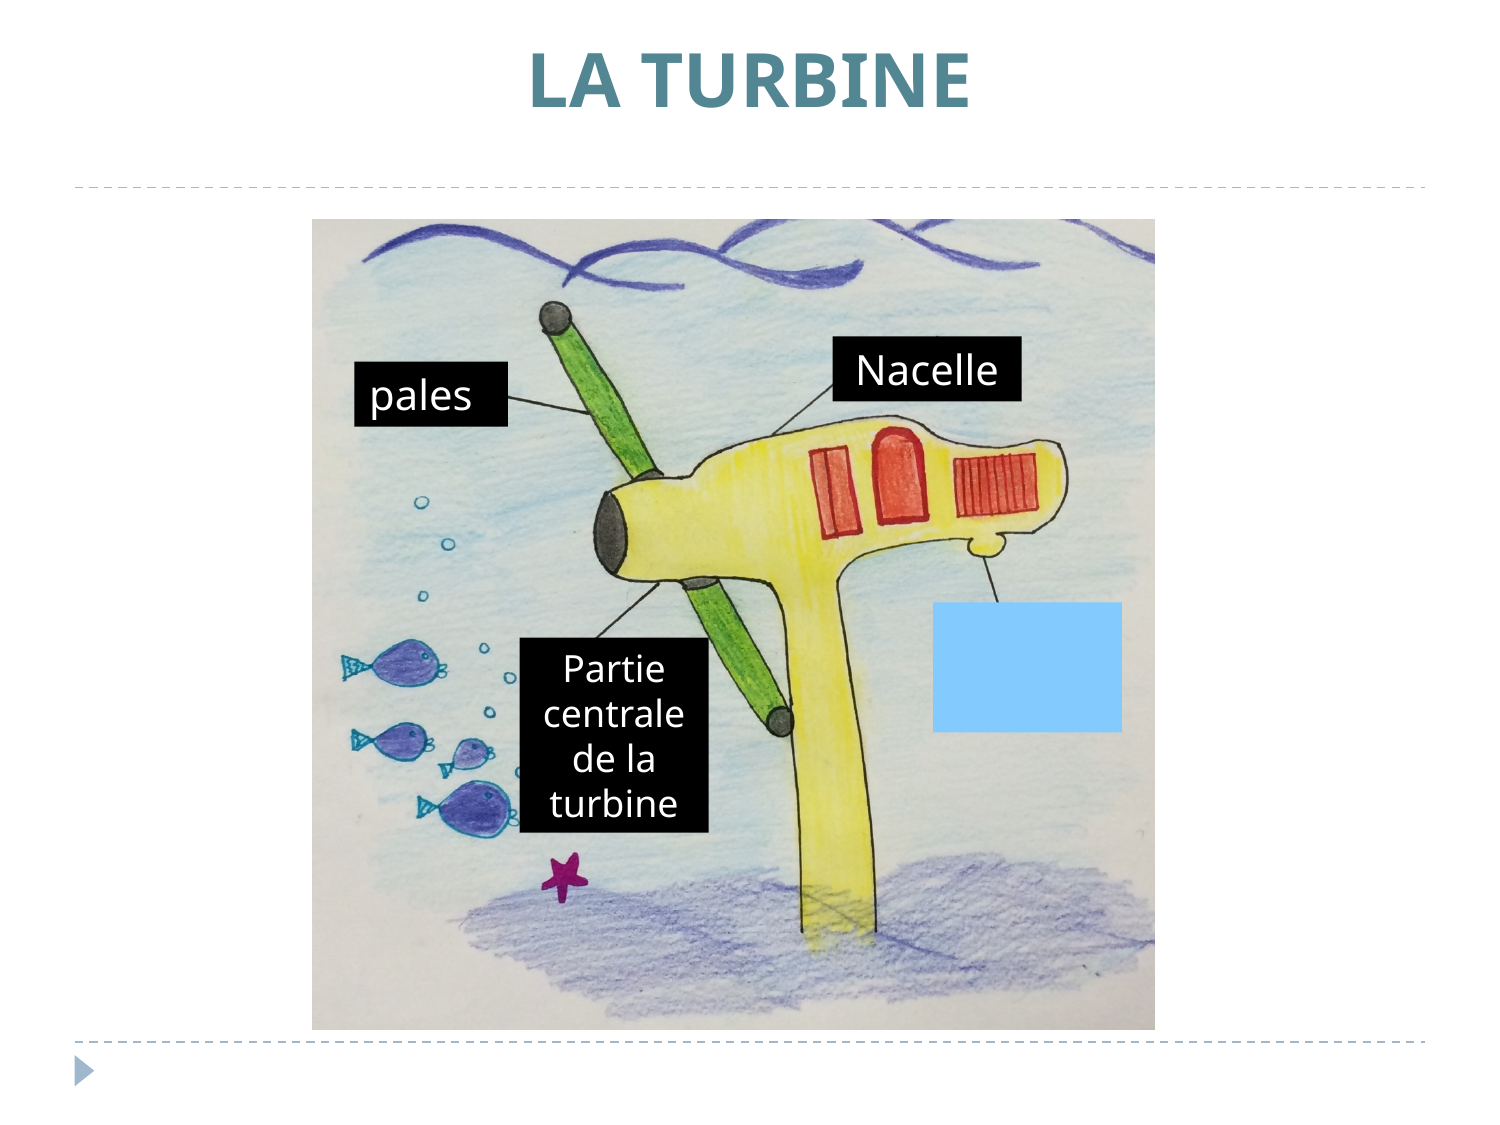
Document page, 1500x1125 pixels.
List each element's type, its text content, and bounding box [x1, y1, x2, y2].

text_box Nacelle [832, 336, 1022, 402]
picture [312, 219, 1155, 1030]
title LA TURBINE [75, 24, 1425, 188]
text_box [933, 602, 1122, 733]
text_box pales [354, 361, 508, 427]
text_box Partie centrale de la turbine [519, 637, 709, 833]
